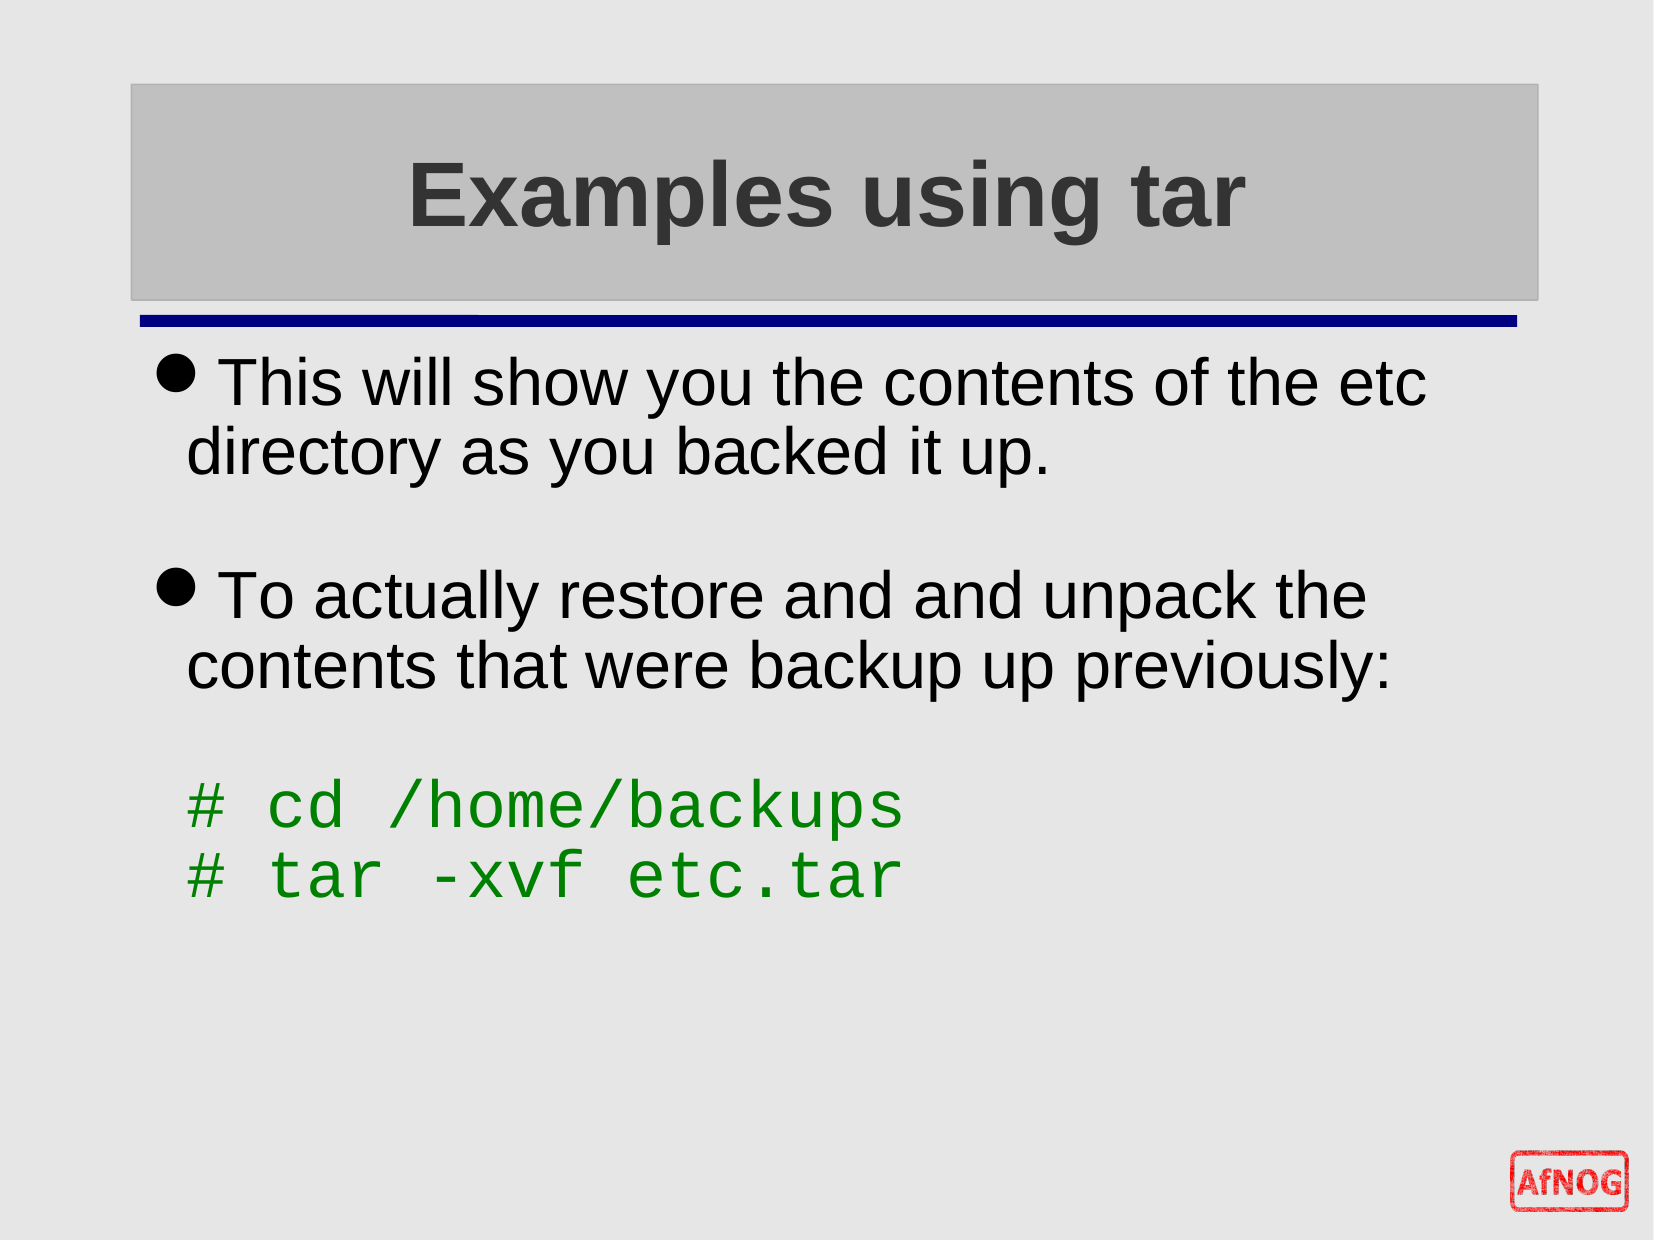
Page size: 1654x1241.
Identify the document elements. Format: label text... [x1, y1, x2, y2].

text_box This will show you the contents of the etc directory as you backed it up. To actually restore and and unpack the contents that were backup up previously: # cd /home/backups # tar -xvf etc.tar [115, 344, 1529, 1127]
text_box Examples using tar [121, 91, 1534, 299]
picture [1510, 1150, 1629, 1212]
